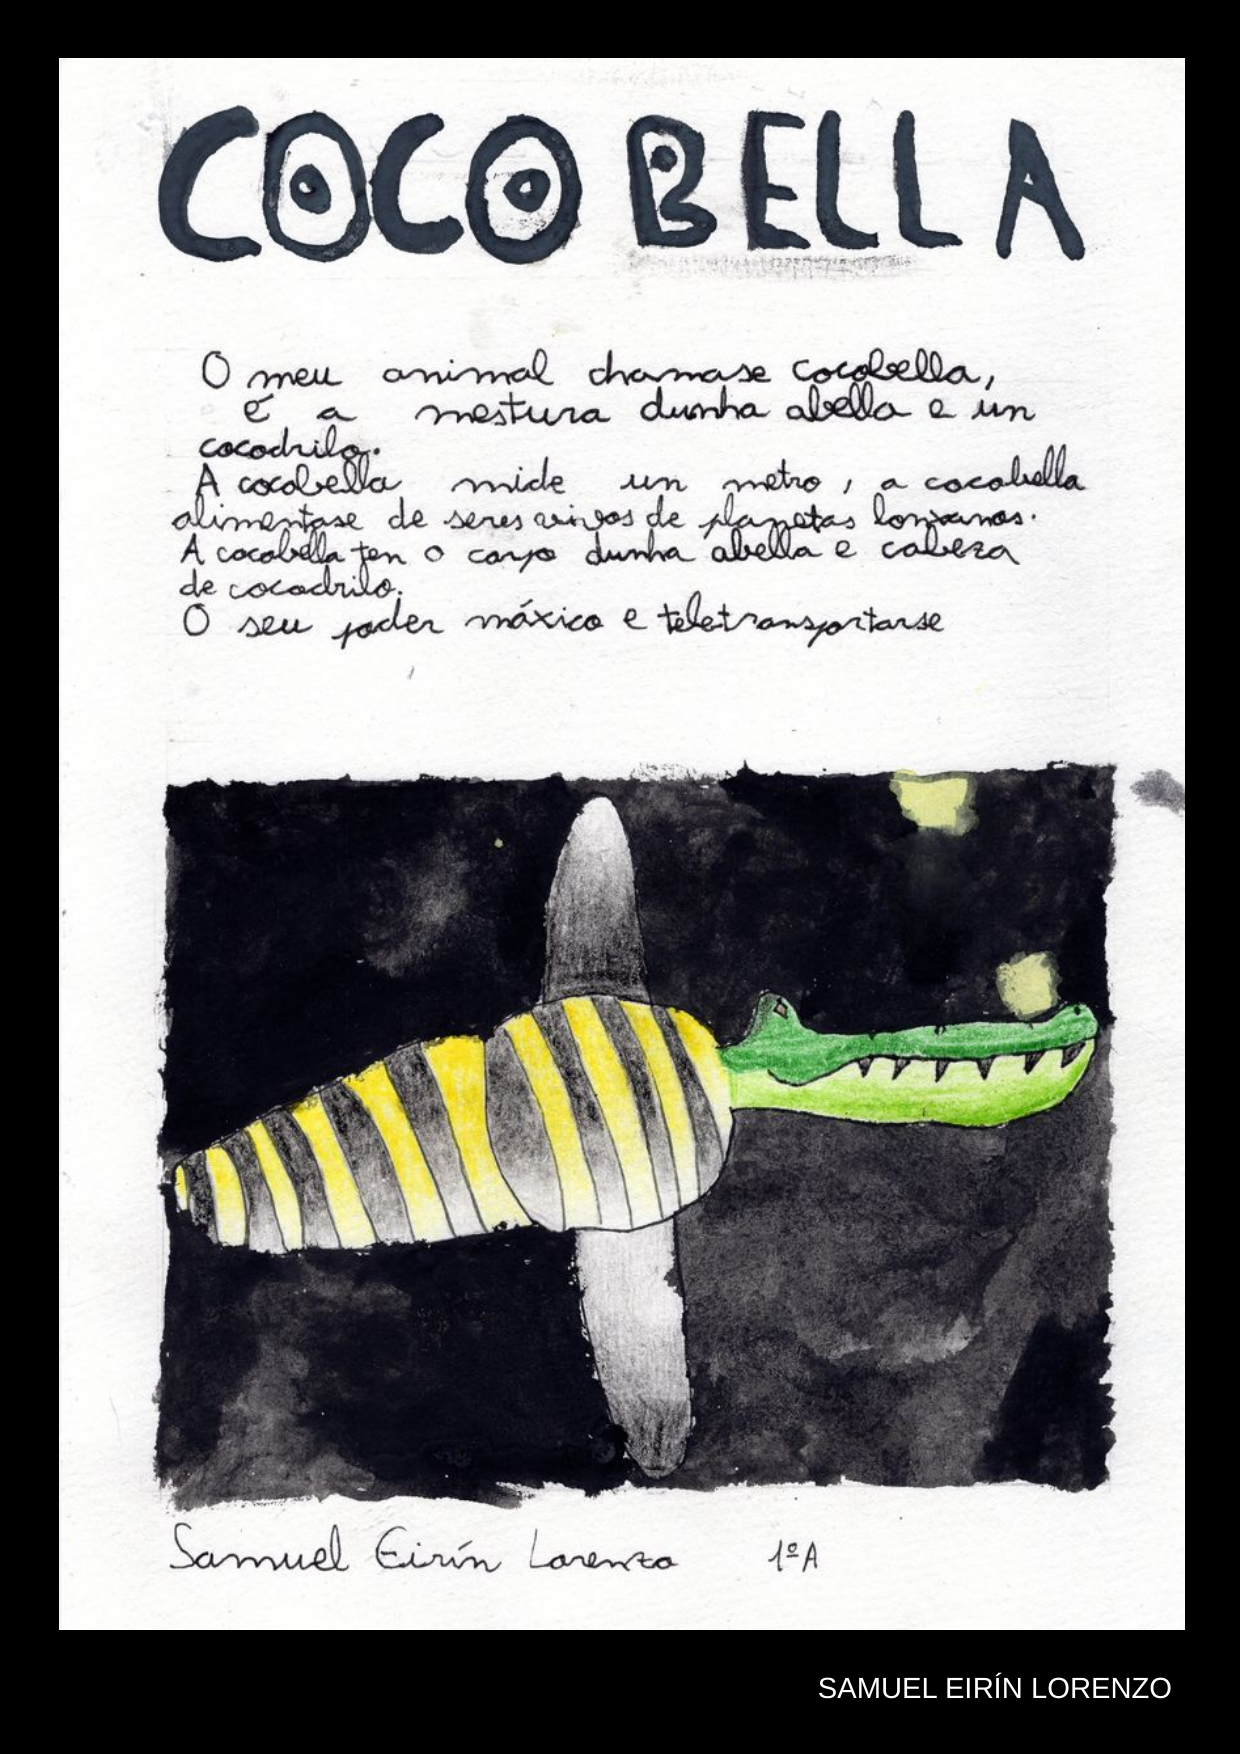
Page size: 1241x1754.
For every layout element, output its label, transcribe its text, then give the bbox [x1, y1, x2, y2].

text_box SAMUEL EIRÍN LORENZO [803, 1665, 1211, 1725]
picture [59, 58, 1185, 1630]
